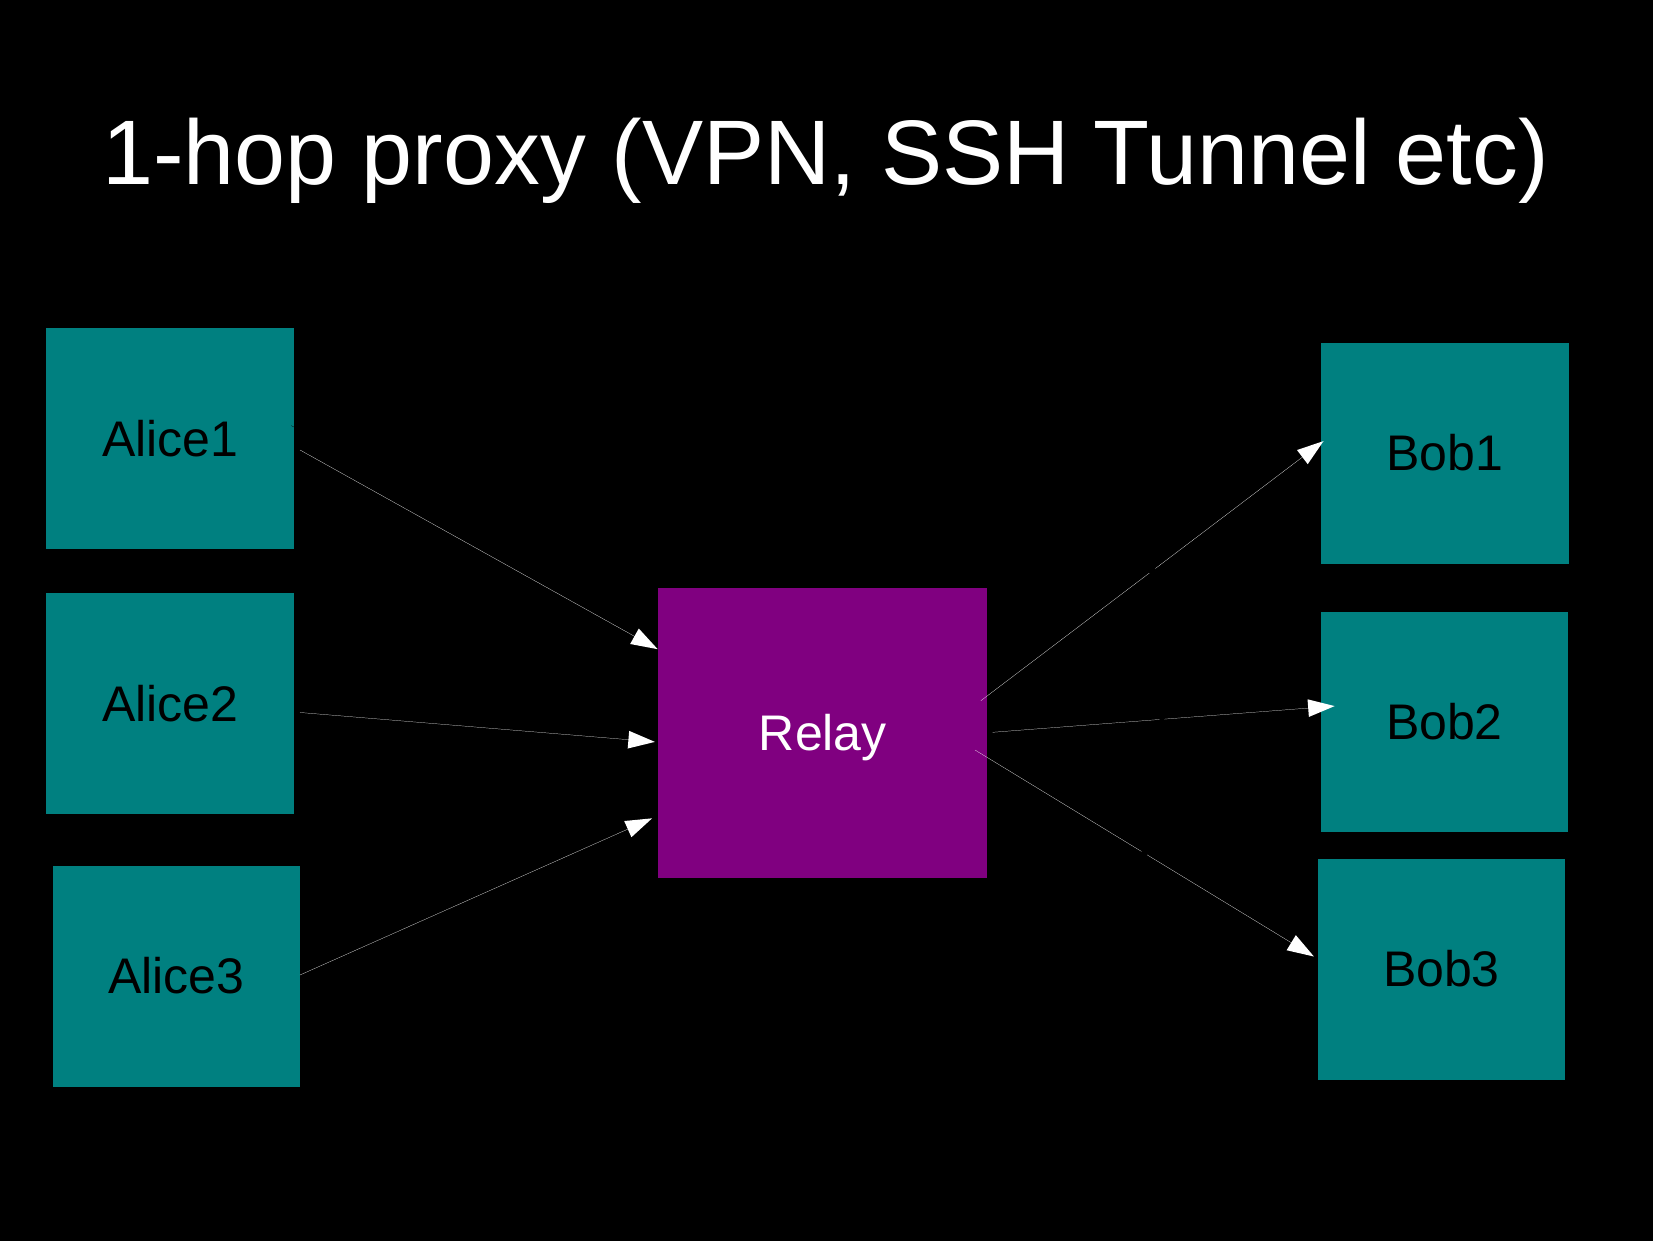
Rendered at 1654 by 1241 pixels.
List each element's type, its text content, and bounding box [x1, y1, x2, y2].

title 1-hop proxy (VPN, SSH Tunnel etc) [82, 49, 1571, 257]
text_box Relay [657, 587, 988, 879]
text_box Bob2 [1320, 611, 1569, 833]
text_box Alice2 [45, 592, 295, 815]
text_box Alice1 [45, 327, 295, 550]
text_box Bob3 [1317, 858, 1566, 1081]
text_box Alice3 [52, 865, 301, 1088]
text_box Bob1 [1320, 342, 1570, 565]
